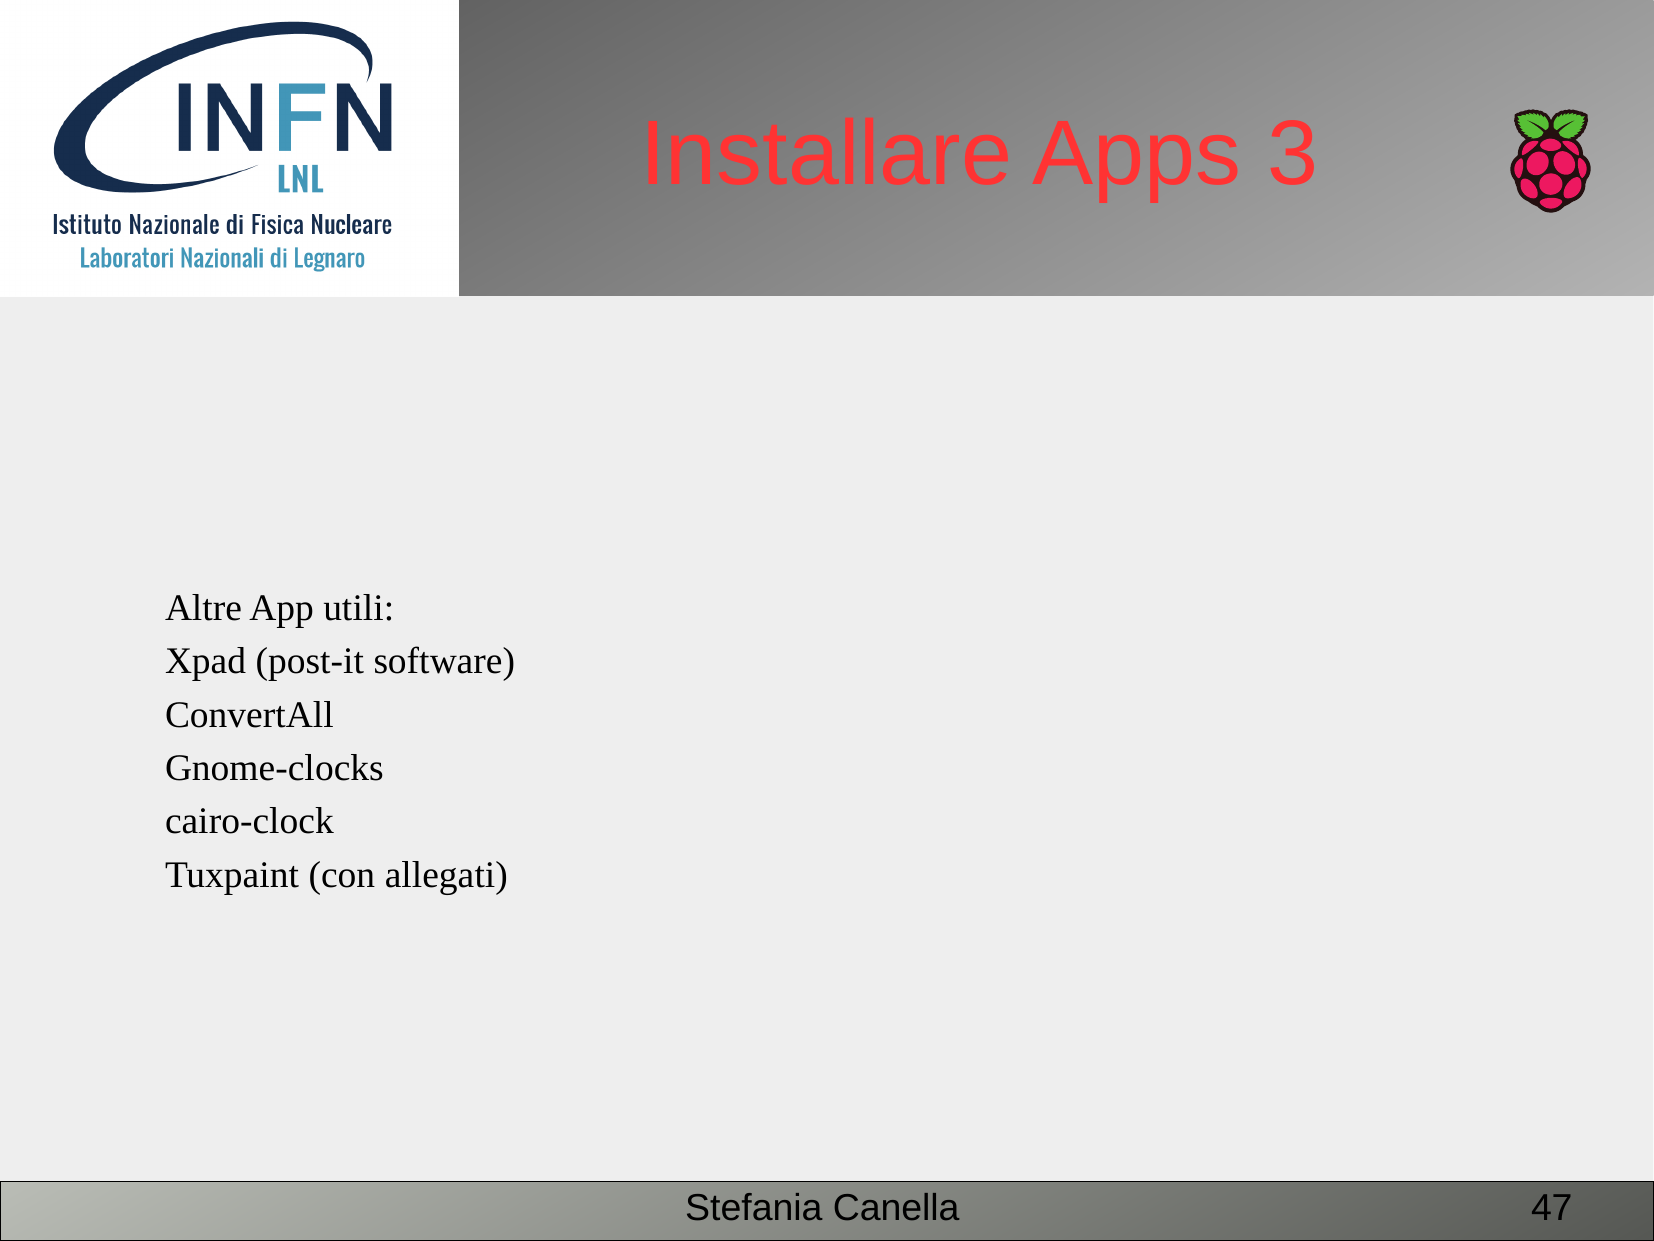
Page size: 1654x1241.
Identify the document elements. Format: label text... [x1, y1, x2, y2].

text_box <number> [1516, 1178, 1654, 1241]
text_box [459, 0, 1654, 296]
picture [0, 0, 459, 297]
text_box Stefania Canella [670, 1178, 984, 1241]
title Installare Apps 3 [459, 49, 1571, 257]
text_box [0, 1181, 670, 1241]
text_box Altre App utili: Xpad (post-it software) ConvertAll Gnome-clocks cairo-clock Tuxpaint (con allegati) [105, 327, 1548, 1156]
text_box [984, 1181, 1516, 1241]
